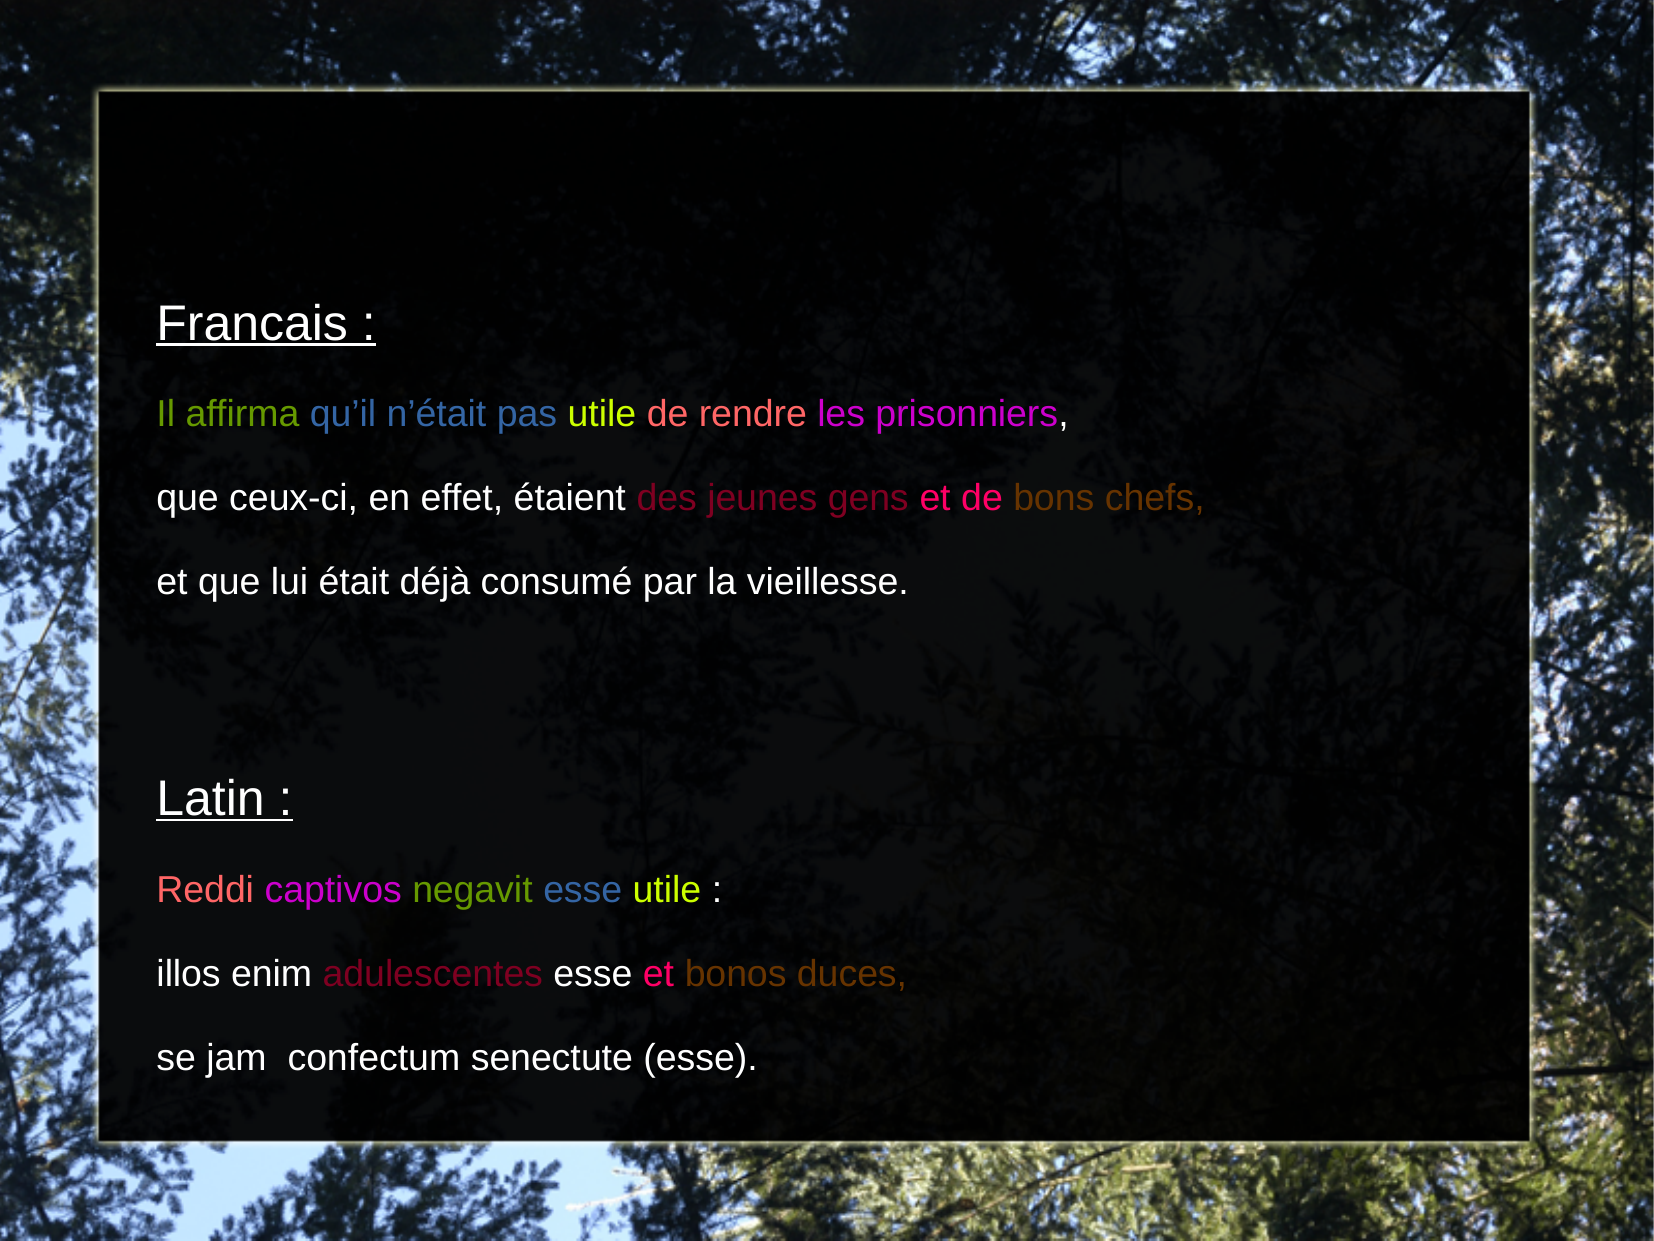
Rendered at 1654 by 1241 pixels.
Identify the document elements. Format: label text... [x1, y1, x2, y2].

text_box Francais : Il affirma qu’il n’était pas utile de rendre les prisonniers, que ceux-ci, en effet, étaient des jeunes gens et de bons chefs, et que lui était déjà consumé par la vieillesse. Latin : Reddi captivos negavit esse utile : illos enim adulescentes esse et bonos duces, se jam confectum senectute (esse). [141, 287, 1489, 1087]
picture [0, 0, 1654, 1241]
